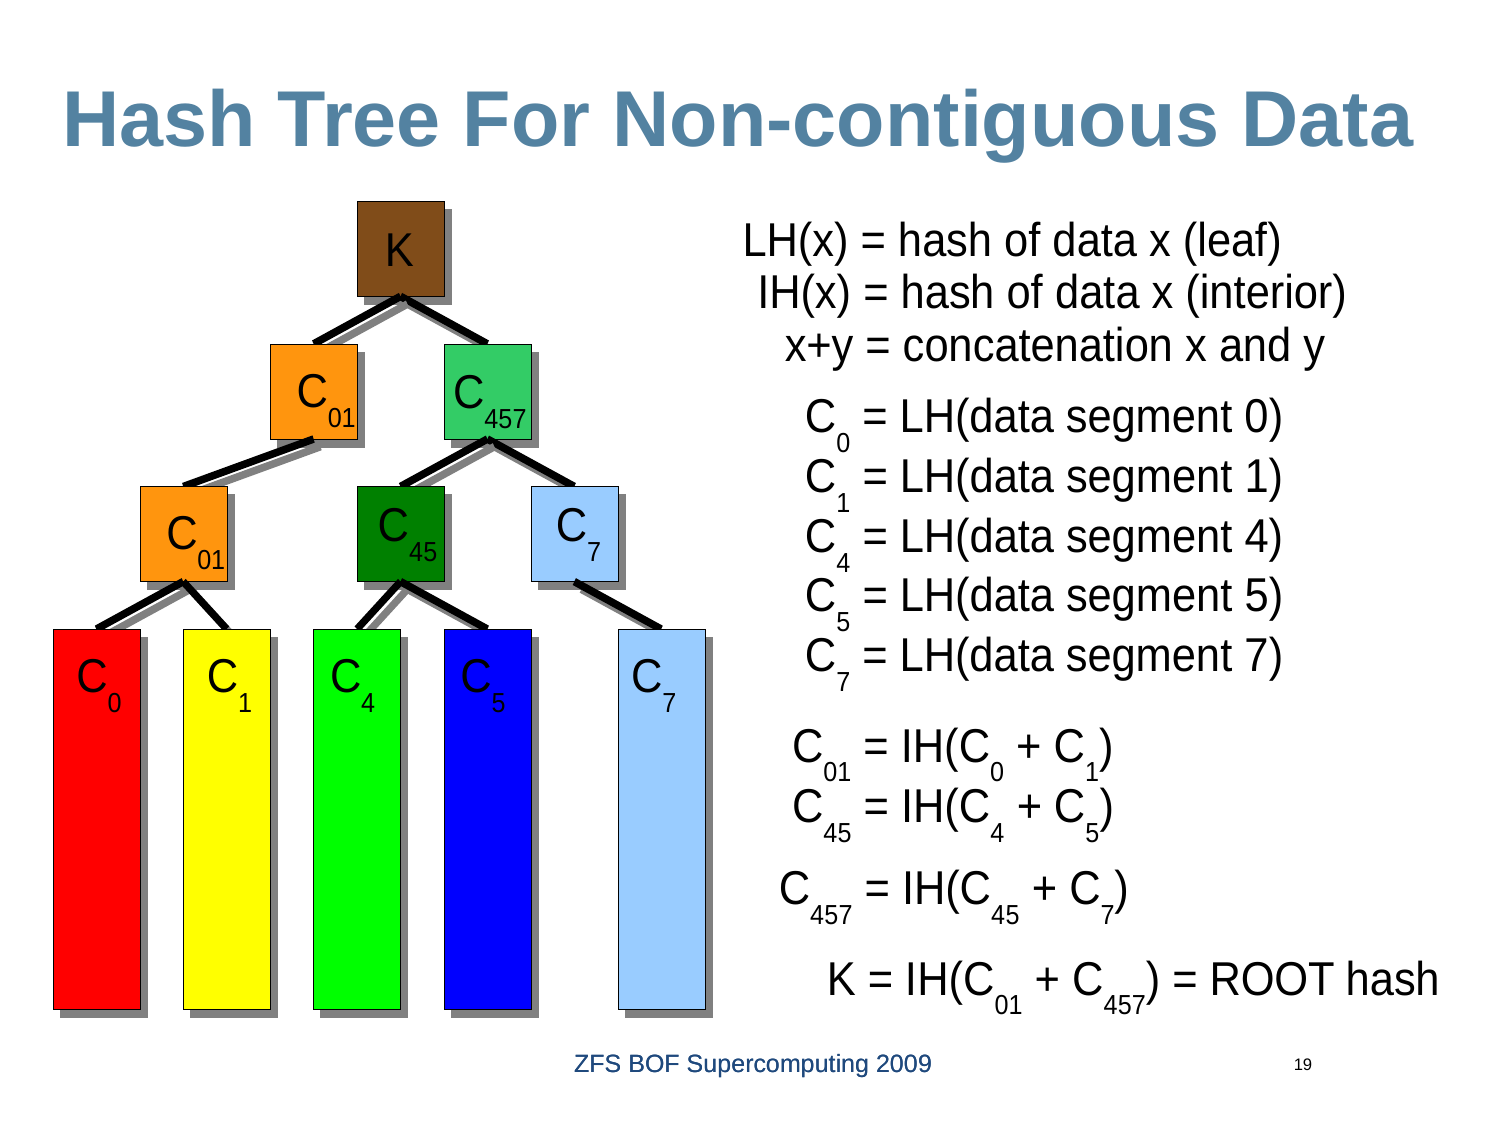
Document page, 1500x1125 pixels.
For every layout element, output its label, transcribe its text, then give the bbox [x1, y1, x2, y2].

text_box <number> [1292, 1047, 1314, 1067]
chart [22, 155, 1500, 1025]
text_box ZFS BOF Supercomputing 2009 [491, 1058, 1015, 1112]
title Hash Tree For Non-contiguous Data [62, 87, 1425, 155]
